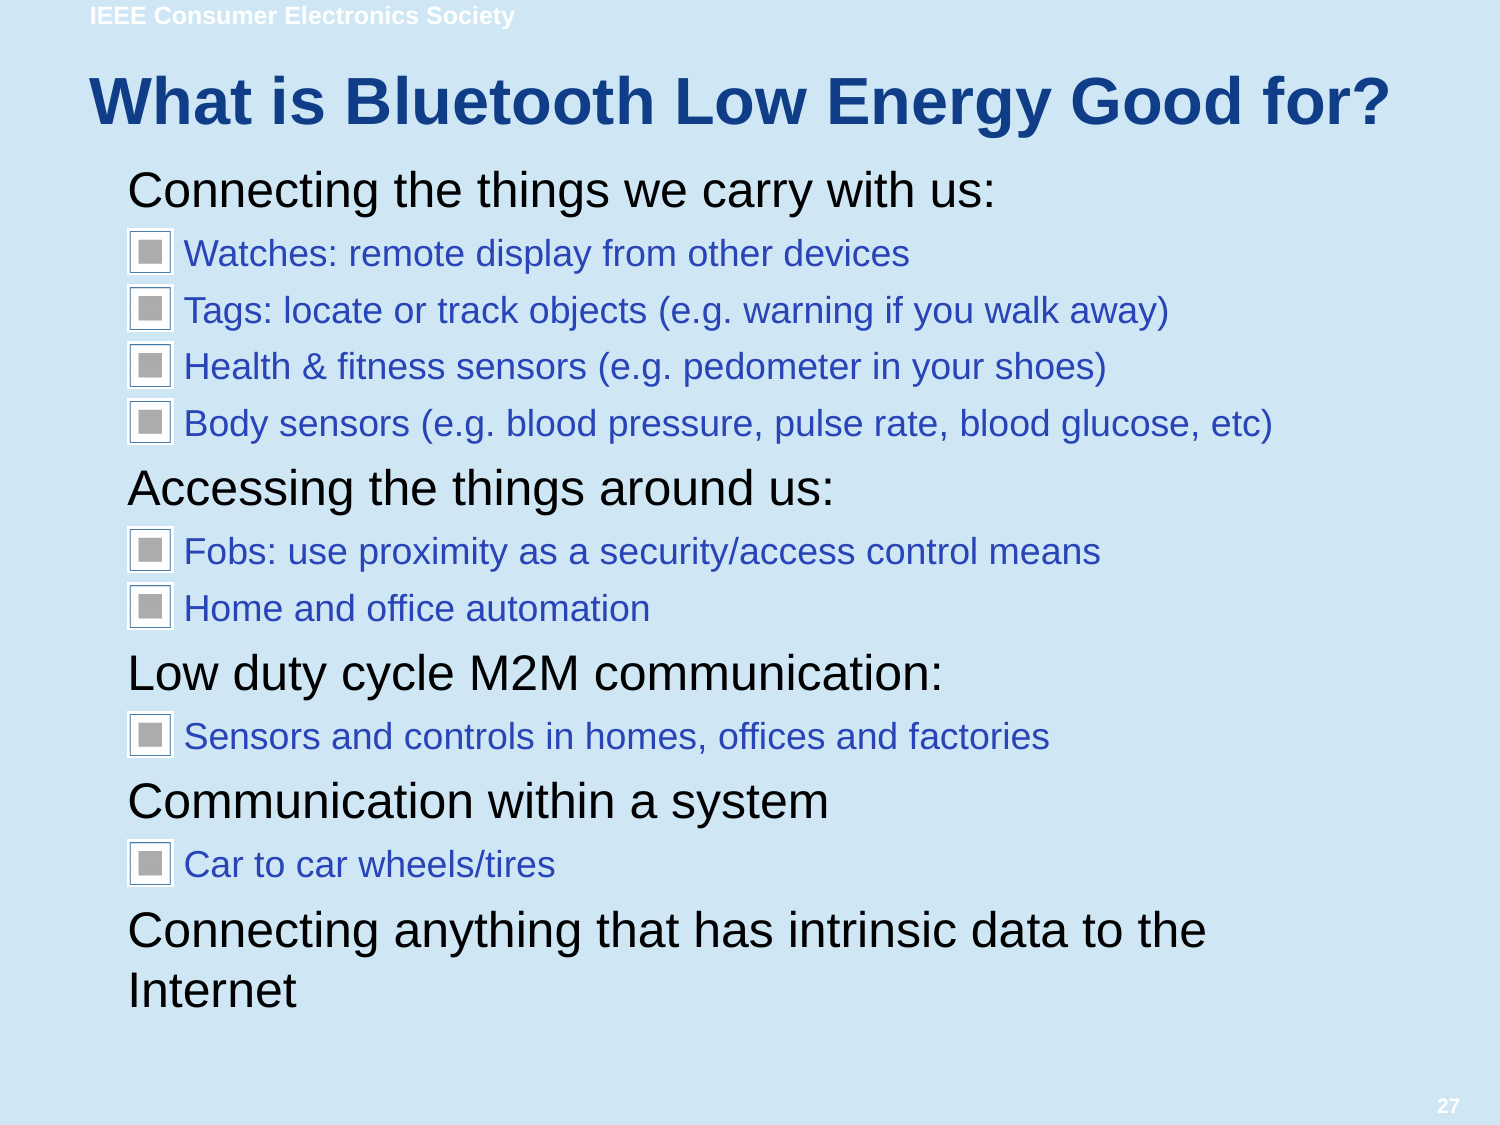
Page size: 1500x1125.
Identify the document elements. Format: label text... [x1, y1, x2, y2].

title What is Bluetooth Low Energy Good for? [75, 50, 1425, 150]
list Connecting the things we carry with us: Watches: remote display from other devices Tags: locate or track objects (e.g. warning if you walk away) Health & fitness sensors (e.g. pedometer in your shoes) Body sensors (e.g. blood pressure, pulse rate, blood glucose, etc) Accessing the things around us: Fobs: use proximity as a security/access control means Home and office automation Low duty cycle M2M communication: Sensors and controls in homes, offices and factories Communication within a system Car to car wheels/tires Connecting anything that has intrinsic data to the Internet [112, 149, 1388, 1000]
